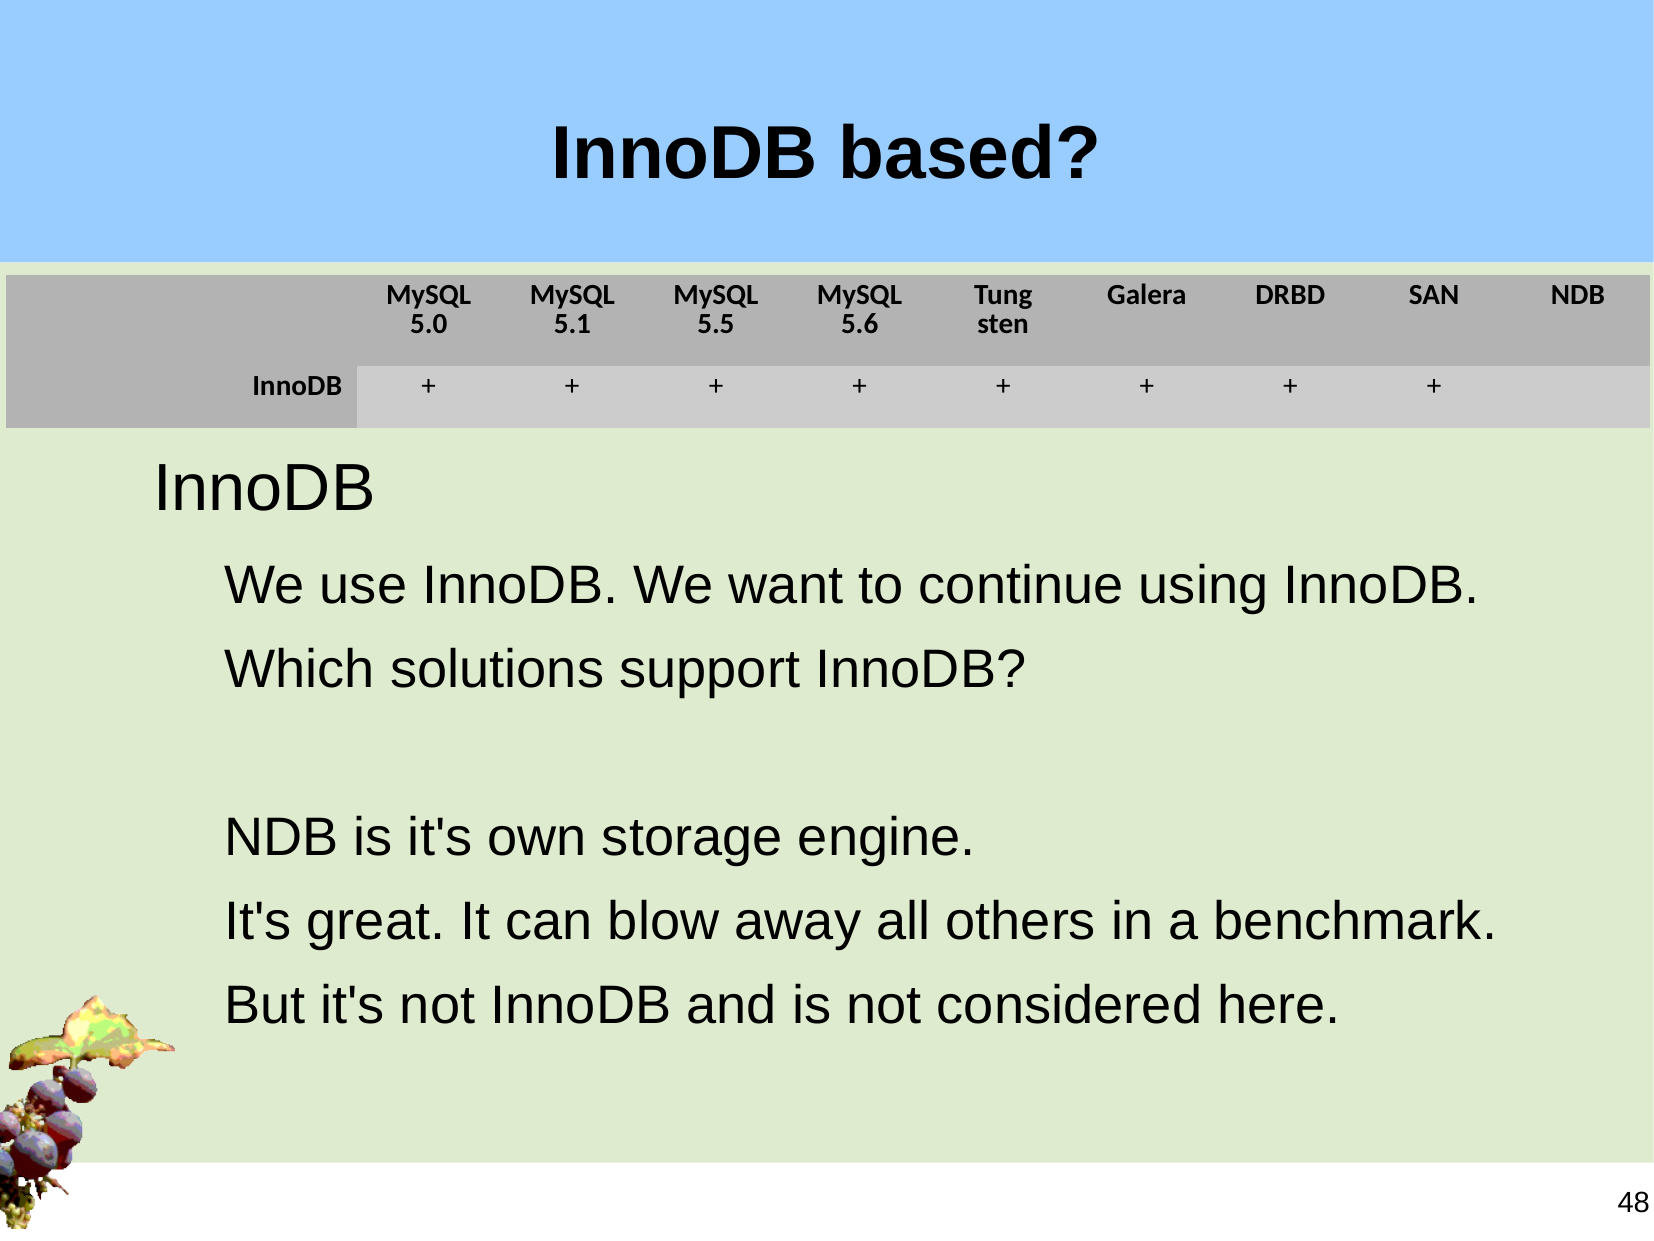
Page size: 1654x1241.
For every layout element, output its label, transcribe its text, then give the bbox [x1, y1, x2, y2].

table_cell + [1075, 366, 1219, 428]
table_header MySQL 5.5 [644, 275, 788, 366]
table_header NDB [1506, 275, 1650, 366]
table_cell + [644, 366, 788, 428]
table_cell [1506, 366, 1650, 428]
table_cell + [501, 366, 644, 428]
title InnoDB based? [82, 49, 1571, 257]
table_cell + [931, 366, 1075, 428]
list InnoDB We use InnoDB. We want to continue using InnoDB. Which solutions support InnoDB? NDB is it's own storage engine. It's great. It can blow away all others in a benchmark. But it's not InnoDB and is not considered here. [82, 450, 1571, 1109]
table_header Galera [1075, 275, 1219, 366]
table_cell + [1362, 366, 1506, 428]
table_header MySQL 5.1 [501, 275, 644, 366]
table_cell + [1219, 366, 1362, 428]
table_header MySQL 5.6 [788, 275, 931, 366]
table_header DRBD [1219, 275, 1362, 366]
table_header Tung sten [931, 275, 1075, 366]
table_cell InnoDB [6, 366, 357, 428]
table_header [6, 275, 357, 366]
table_header MySQL 5.0 [357, 275, 501, 366]
picture [0, 990, 188, 1229]
table_cell + [357, 366, 501, 428]
table_cell + [788, 366, 931, 428]
table_header SAN [1362, 275, 1506, 366]
